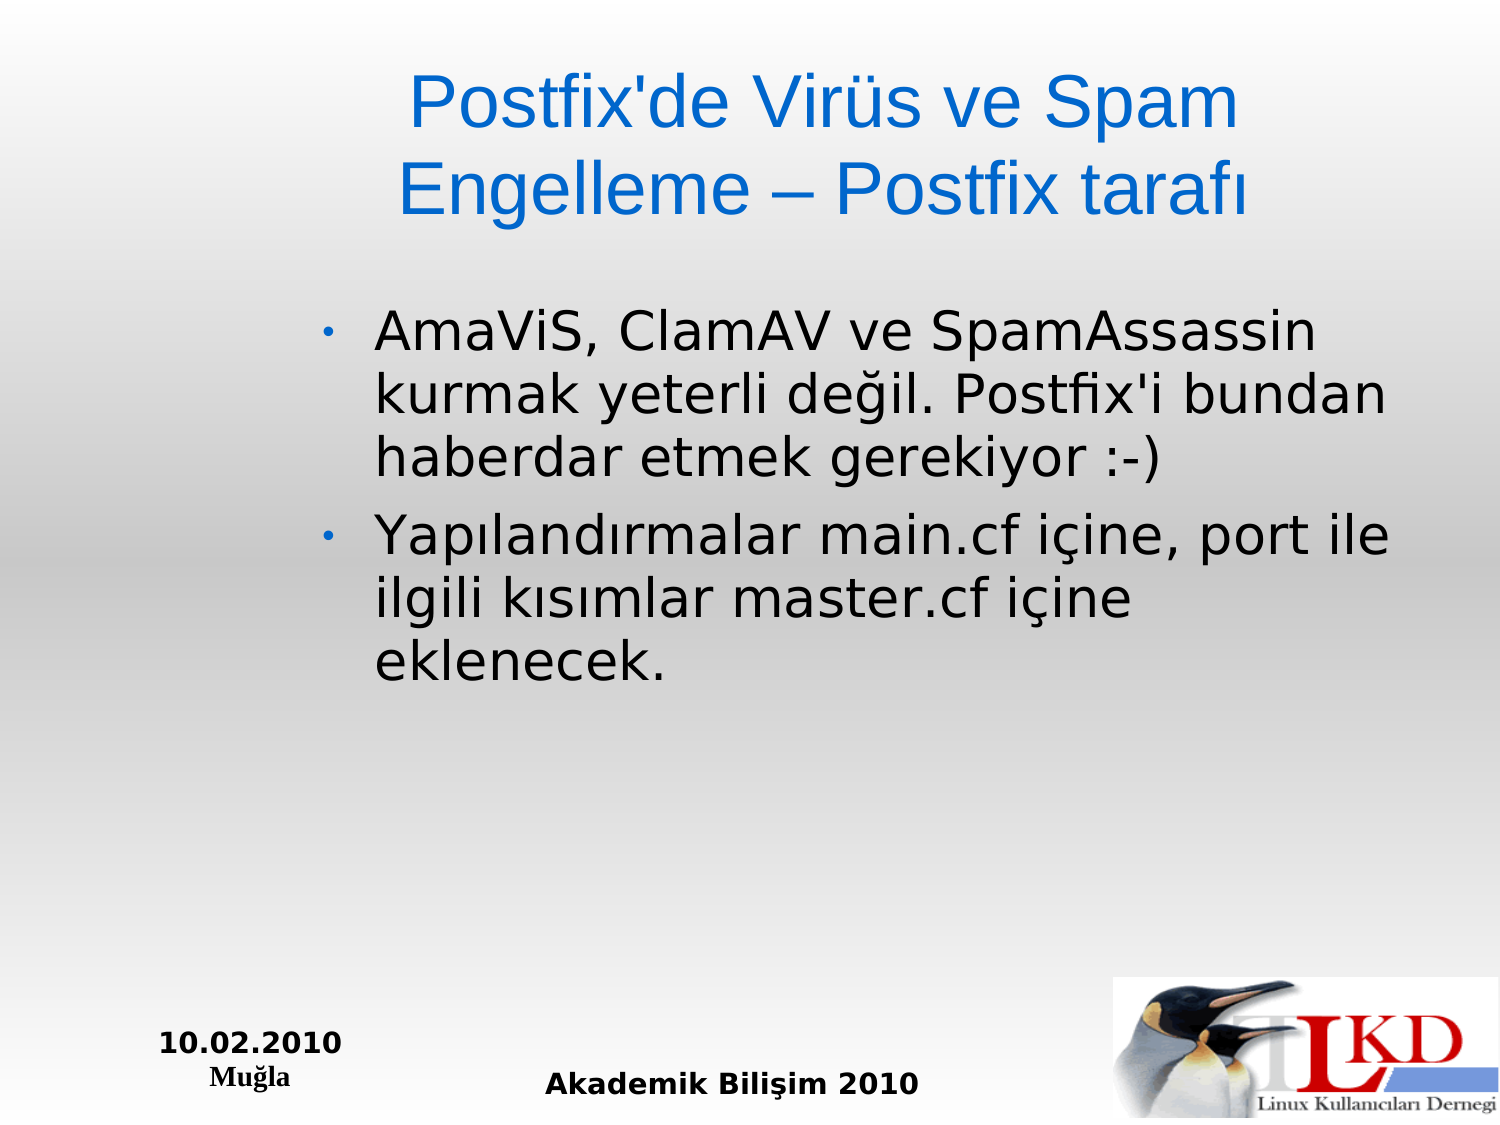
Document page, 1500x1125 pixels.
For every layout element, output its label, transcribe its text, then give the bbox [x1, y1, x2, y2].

picture [1113, 977, 1499, 1118]
title Postfix'de Virüs ve Spam Engelleme – Postfix tarafı [224, 49, 1425, 238]
list AmaViS, ClamAV ve SpamAssassin kurmak yeterli değil. Postfix'i bundan haberdar etmek gerekiyor :-) Yapılandırmalar main.cf içine, port ile ilgili kısımlar master.cf içine eklenecek. [224, 299, 1425, 975]
